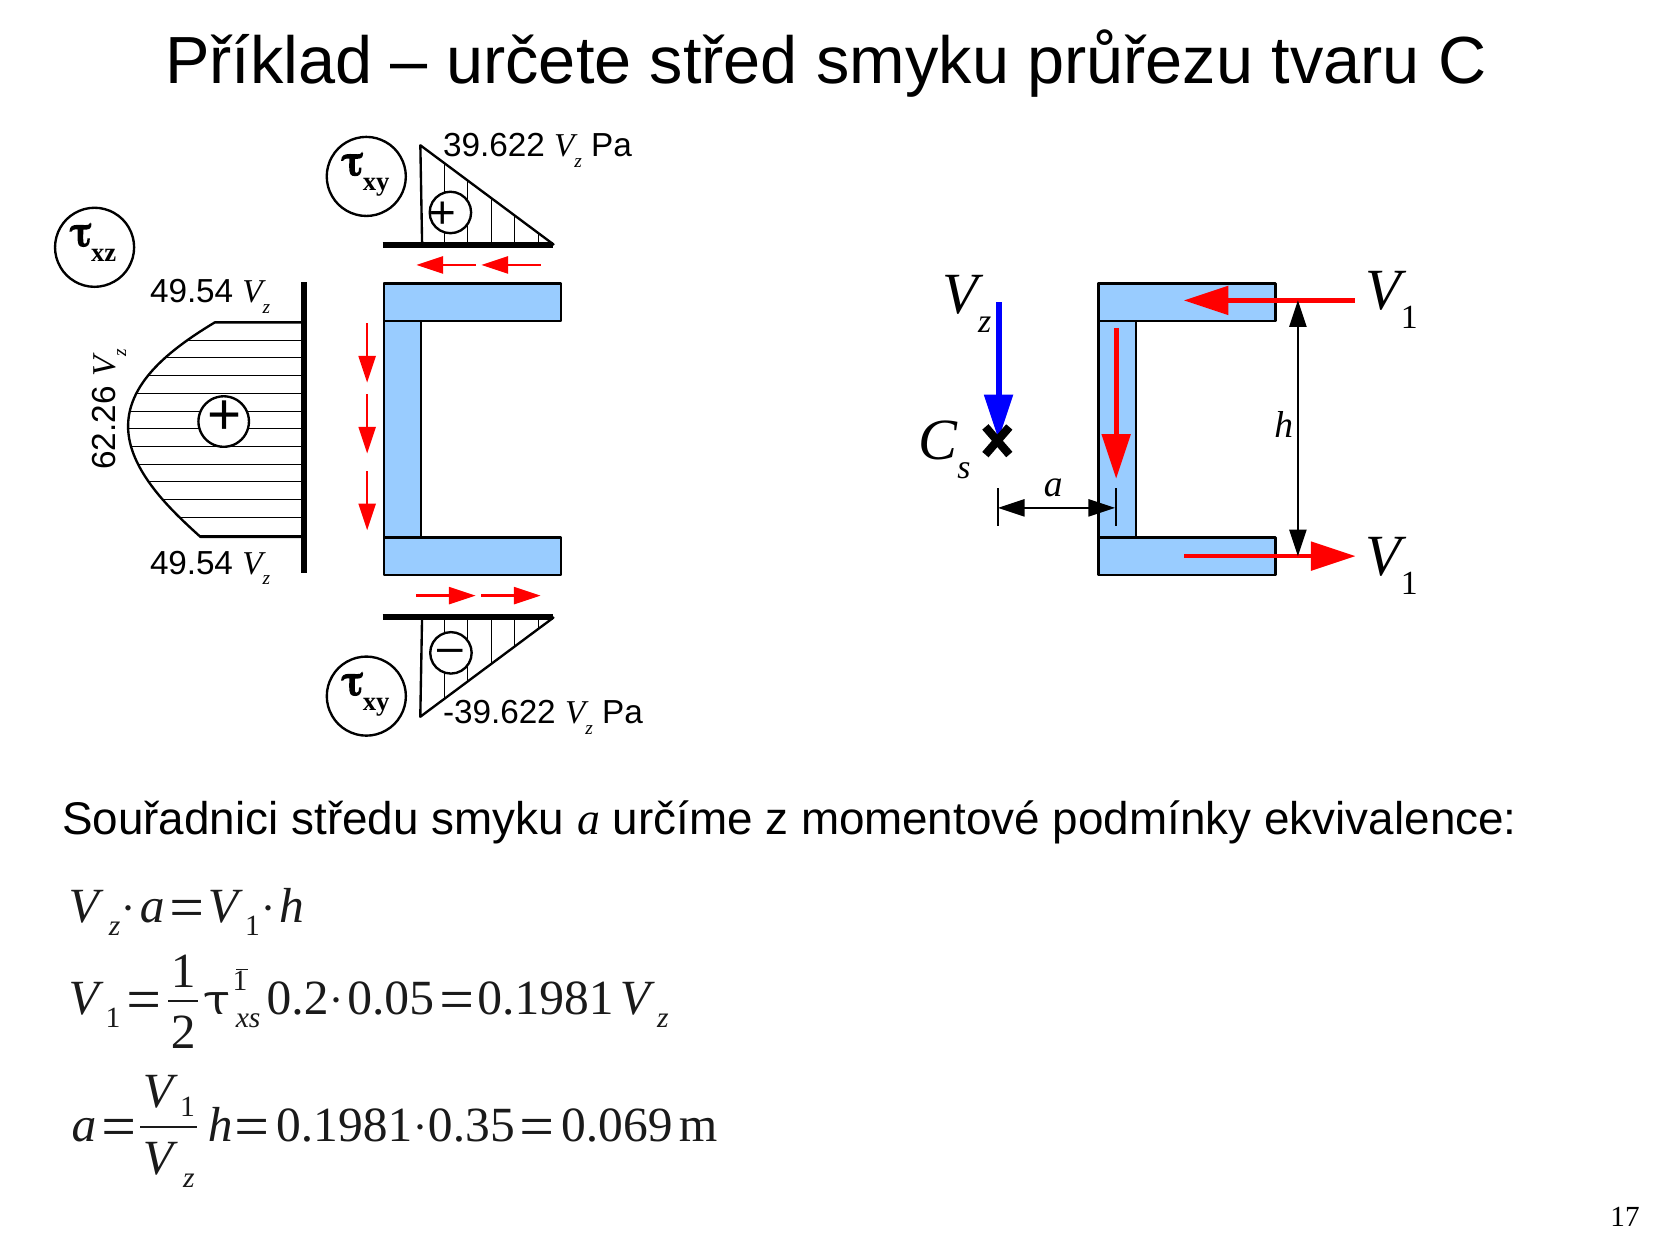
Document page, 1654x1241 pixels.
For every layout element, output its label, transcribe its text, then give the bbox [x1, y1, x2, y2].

title Příklad – určete střed smyku průřezu tvaru C [0, 8, 1654, 113]
text_box V1 [1350, 515, 1434, 614]
text_box a [1029, 455, 1082, 516]
text_box txz [56, 197, 135, 284]
text_box 62.26 Vz [77, 300, 141, 485]
chart [49, 879, 729, 1194]
text_box [479, 620, 551, 674]
text_box -39.622 Vz Pa [428, 686, 715, 750]
text_box 49.54 Vz [135, 264, 319, 328]
text_box txy [328, 127, 409, 213]
text_box Souřadnici středu smyku a určíme z momentové podmínky ekvivalence: [47, 785, 1545, 858]
text_box [141, 328, 305, 536]
text_box V1 [1350, 250, 1434, 348]
text_box 39.622 Vz Pa [428, 119, 715, 183]
text_box Vz [927, 254, 1011, 352]
text_box [420, 145, 473, 184]
text_box txy [328, 646, 409, 733]
text_box [383, 283, 562, 575]
text_box [420, 620, 428, 717]
text_box Cs [903, 399, 986, 497]
text_box [422, 191, 551, 242]
text_box + [408, 184, 482, 241]
text_box [1098, 283, 1276, 575]
text_box – [423, 613, 479, 687]
text_box + [192, 373, 257, 462]
text_box 49.54 Vz [135, 536, 319, 600]
text_box h [1259, 396, 1313, 457]
